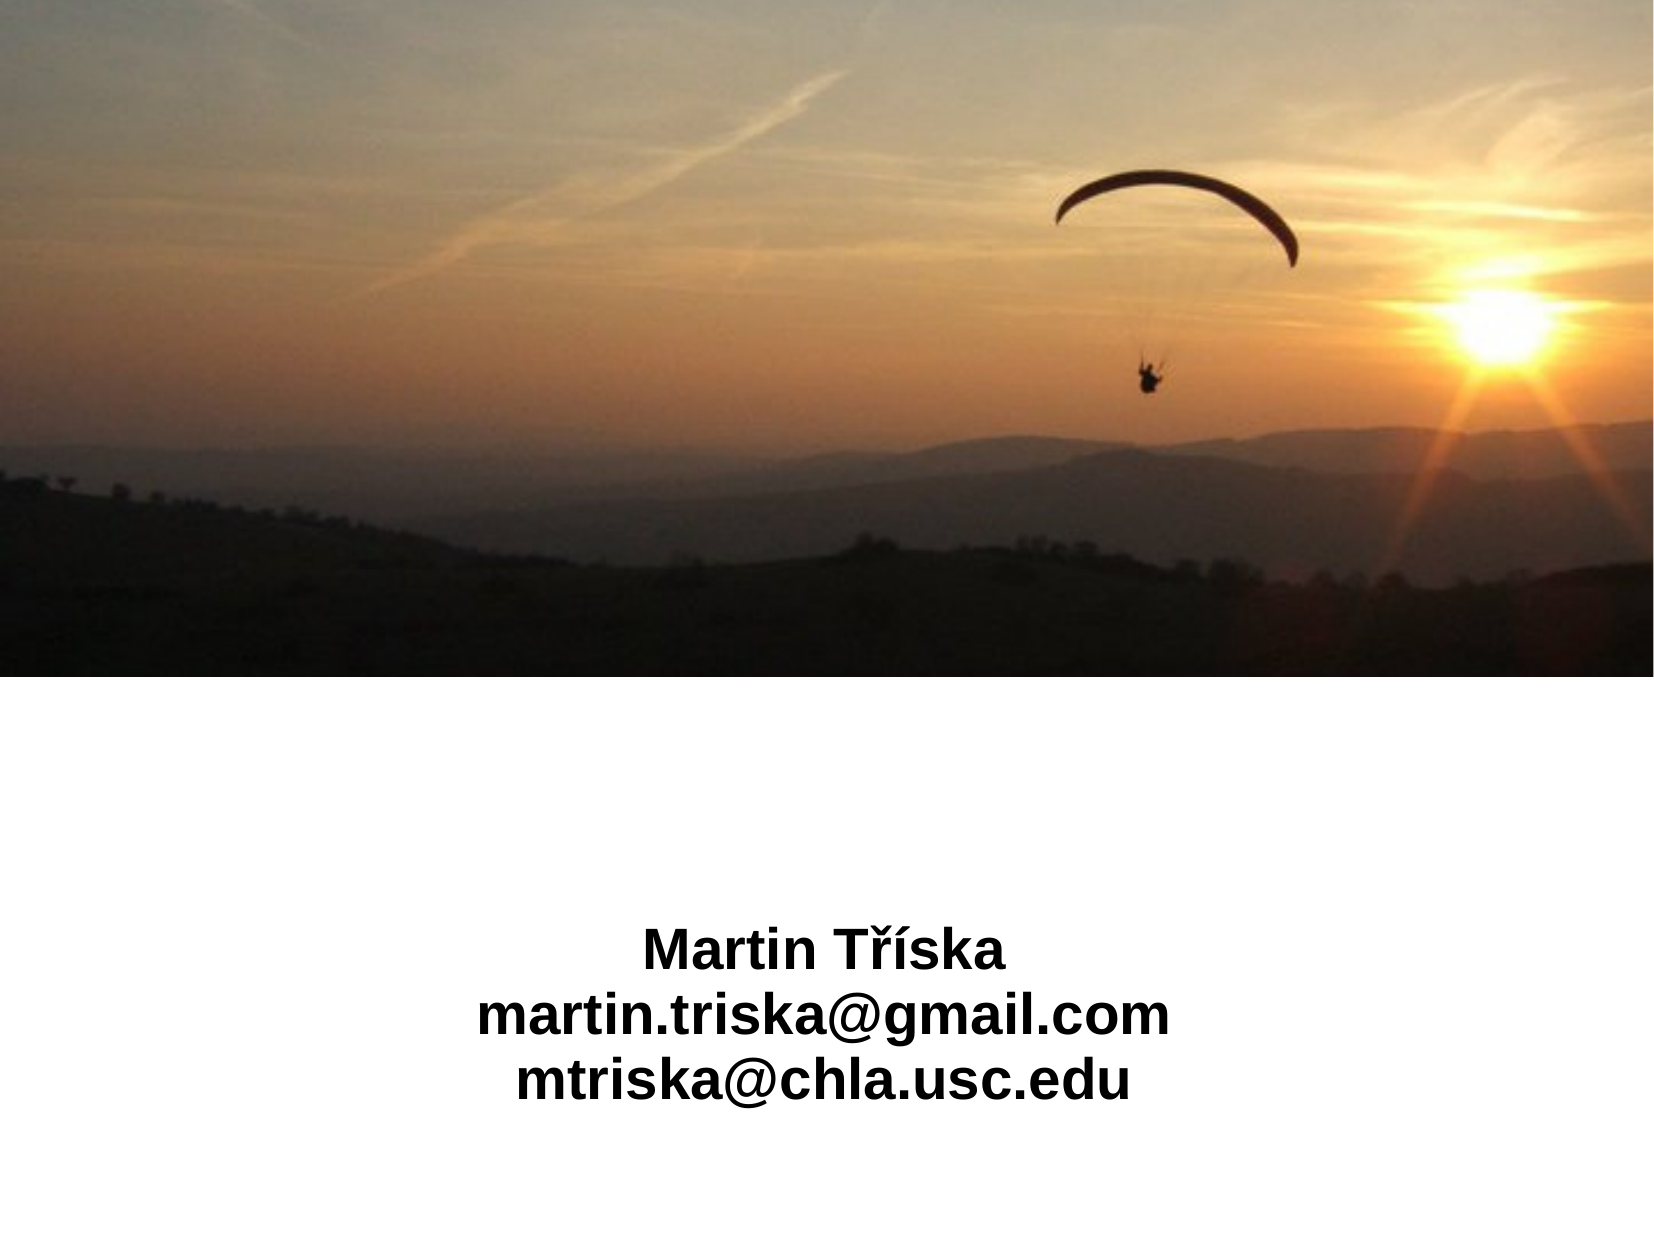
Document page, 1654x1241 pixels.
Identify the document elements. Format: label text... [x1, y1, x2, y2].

text_box Martin Tříska martin.triska@gmail.com mtriska@chla.usc.edu [461, 909, 1188, 1121]
picture [0, 0, 1654, 677]
